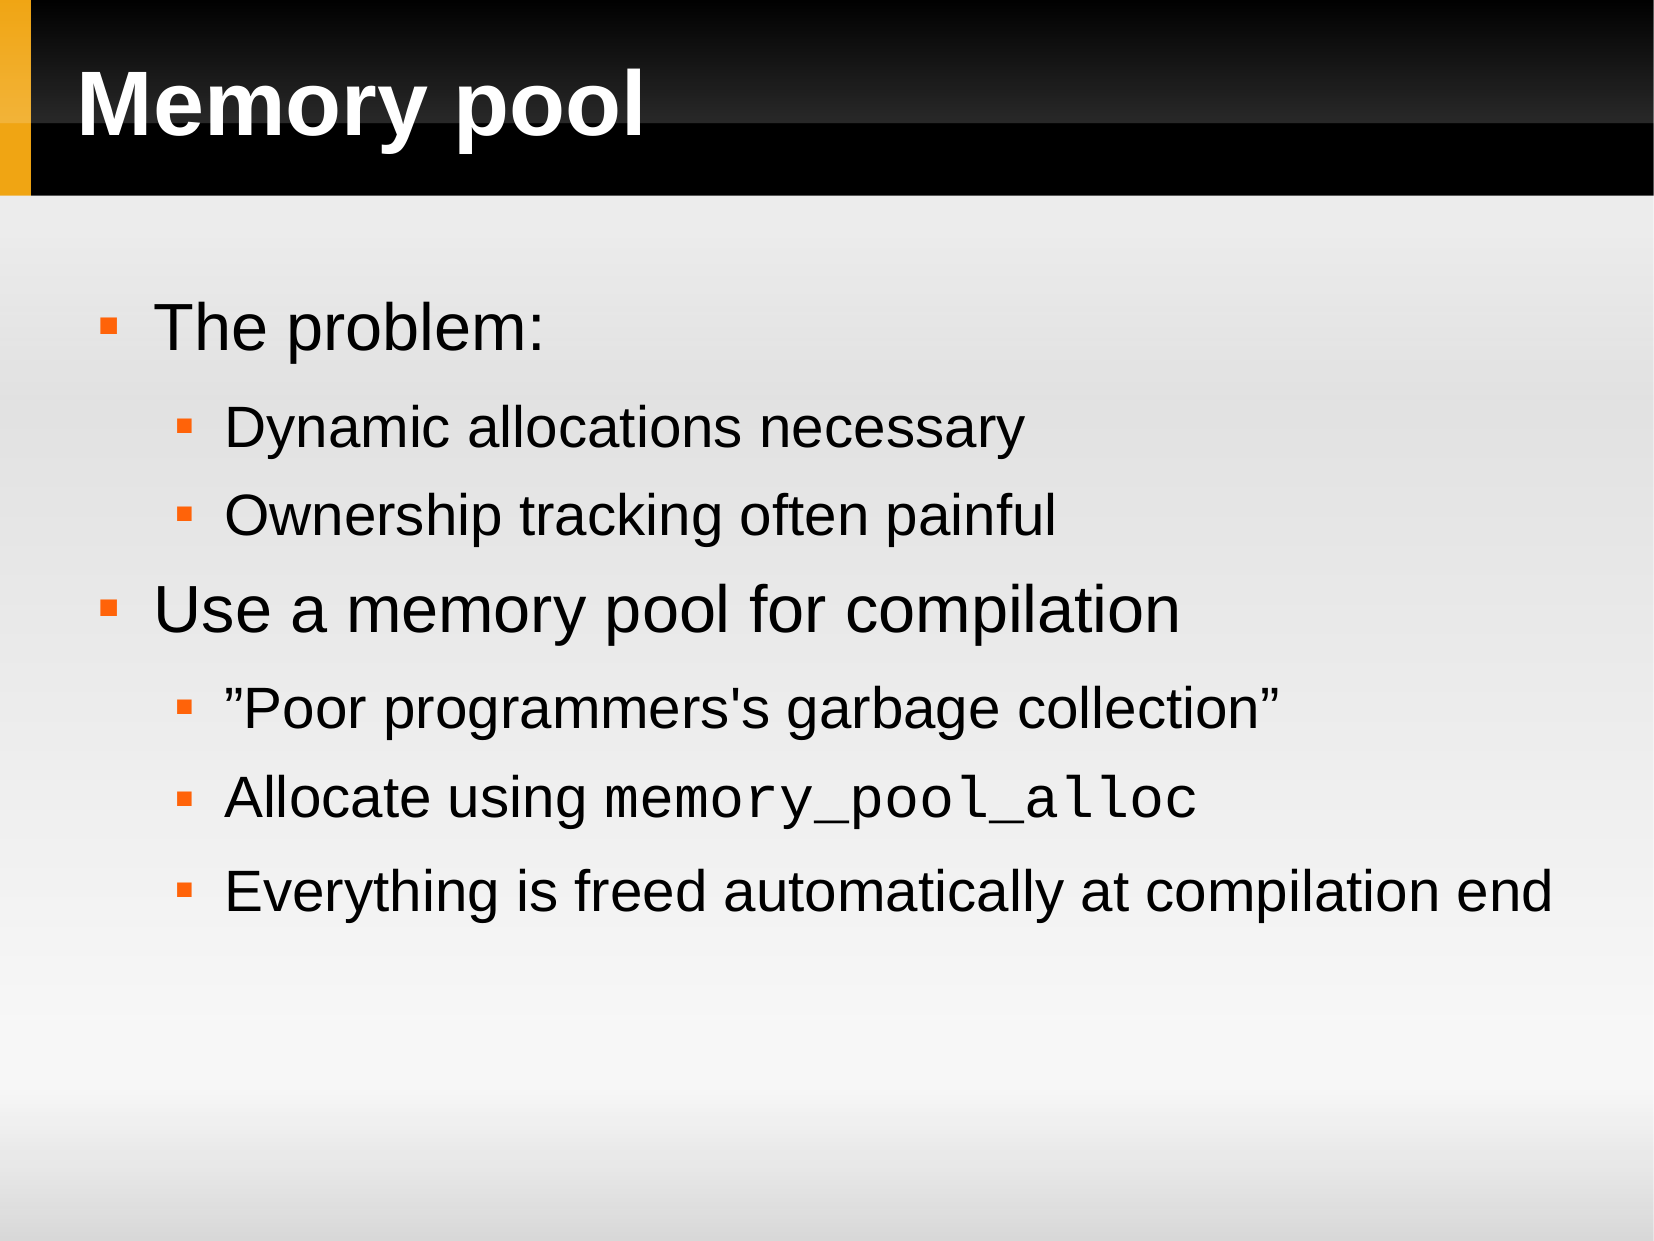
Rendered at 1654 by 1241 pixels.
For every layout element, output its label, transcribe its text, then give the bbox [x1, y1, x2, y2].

title Memory pool [76, 7, 1565, 200]
picture [0, 0, 1654, 1241]
list The problem: Dynamic allocations necessary Ownership tracking often painful Use a memory pool for compilation ”Poor programmers's garbage collection” Allocate using memory_pool_alloc Everything is freed automatically at compilation end [82, 290, 1571, 1094]
